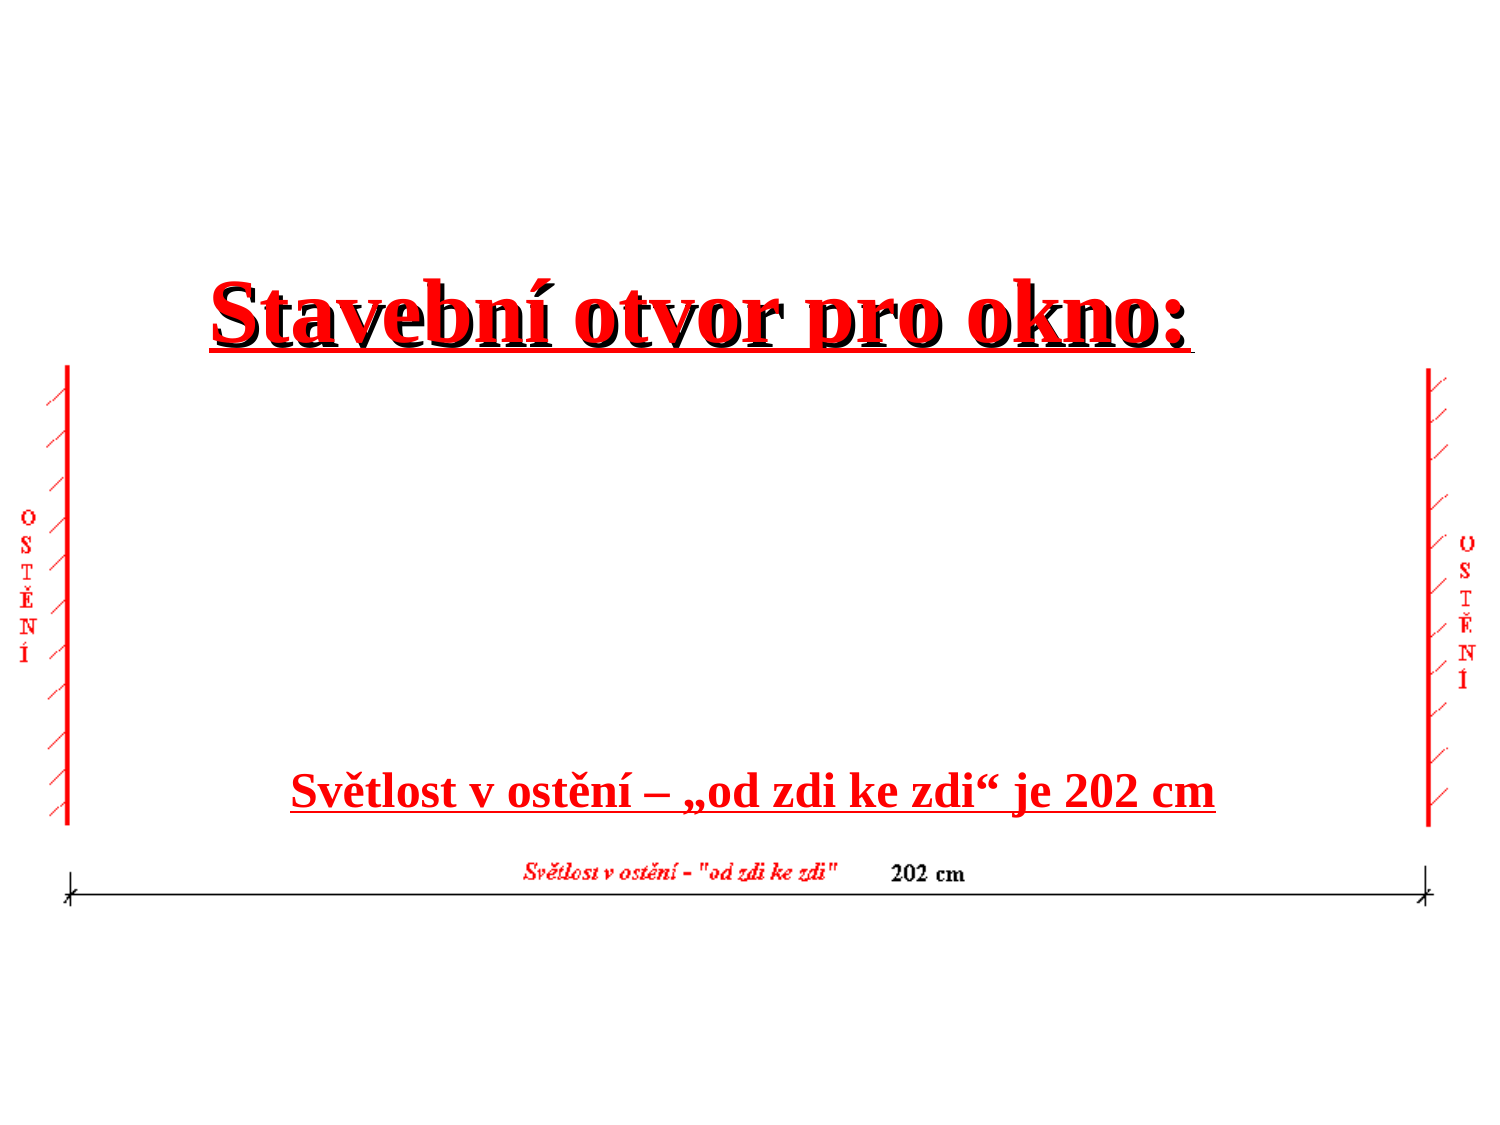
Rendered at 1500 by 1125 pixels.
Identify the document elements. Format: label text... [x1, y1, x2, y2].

picture [0, 353, 1500, 936]
text_box Světlost v ostění – „od zdi ke zdi“ je 202 cm [275, 750, 1230, 826]
title Stavební otvor pro okno: [62, 212, 1338, 353]
